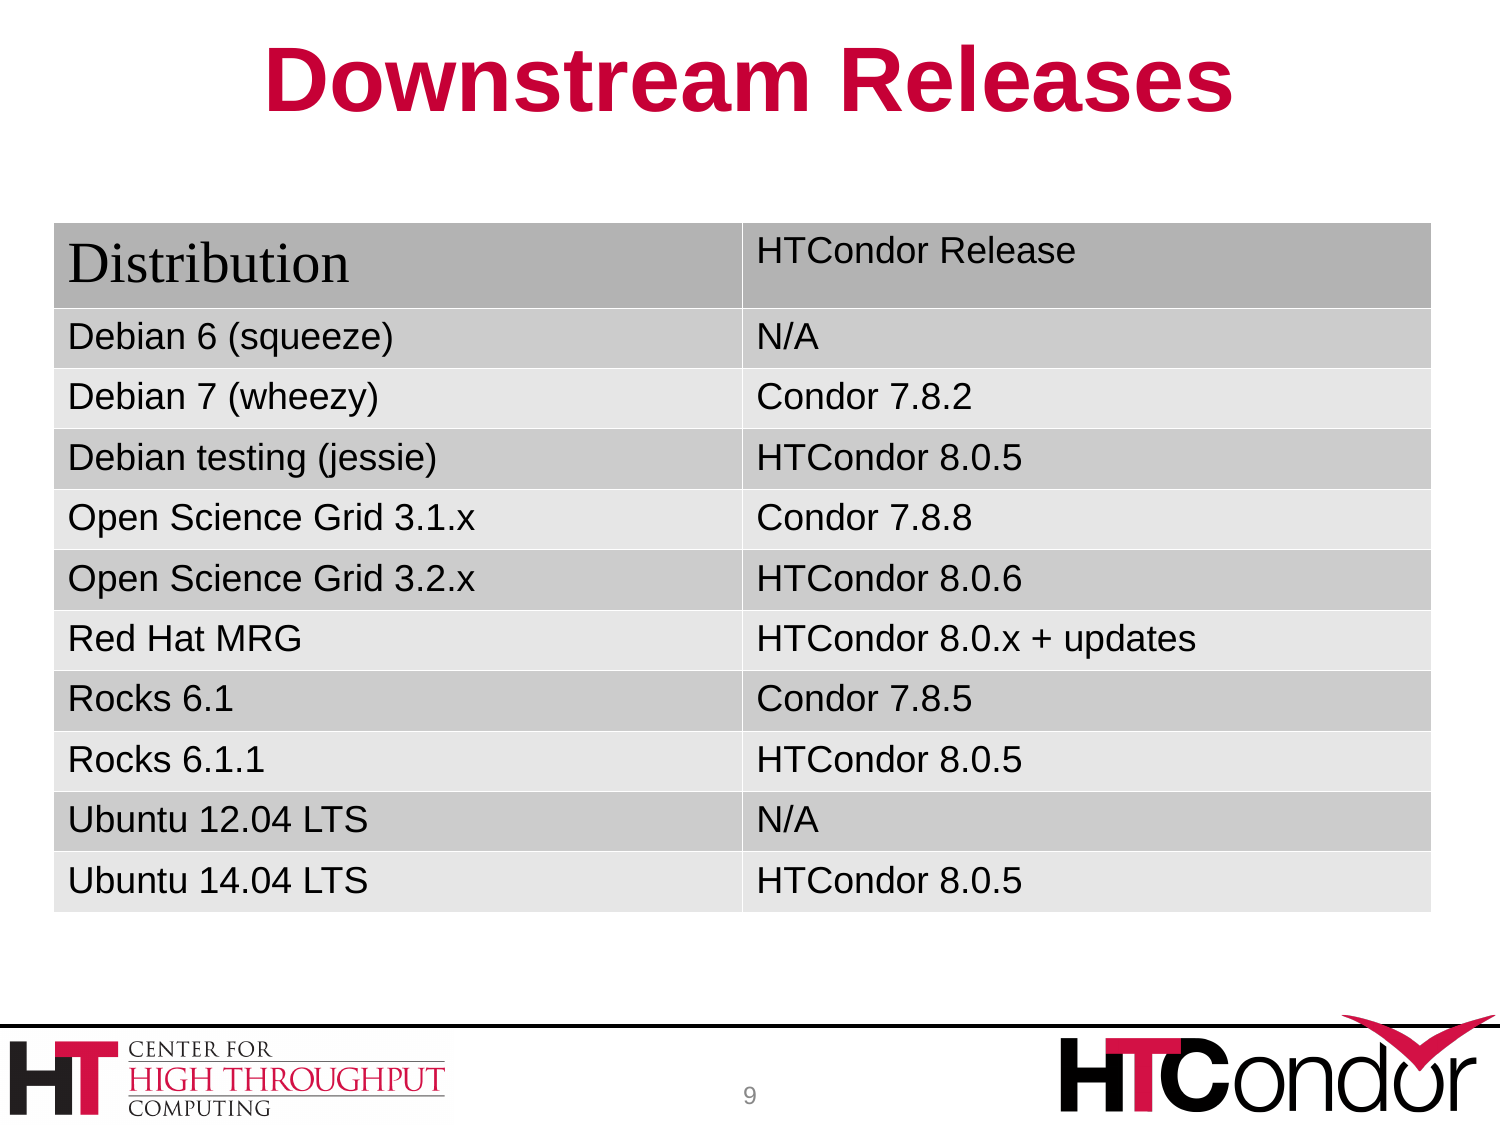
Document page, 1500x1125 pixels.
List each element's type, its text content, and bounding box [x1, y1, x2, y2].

table_cell Debian testing (jessie) [54, 429, 742, 489]
picture [1055, 1014, 1500, 1119]
table_cell Condor 7.8.8 [743, 490, 1431, 549]
table_cell N/A [743, 792, 1431, 851]
picture [0, 1029, 454, 1125]
table_cell HTCondor 8.0.5 [743, 429, 1431, 489]
title Downstream Releases [0, 0, 1500, 150]
table_cell Condor 7.8.2 [743, 369, 1431, 428]
table_cell N/A [743, 309, 1431, 368]
table_cell HTCondor 8.0.5 [743, 852, 1431, 912]
table_cell Red Hat MRG [54, 611, 742, 670]
table_cell Debian 7 (wheezy) [54, 369, 742, 428]
table_cell Open Science Grid 3.2.x [54, 550, 742, 610]
table_cell Open Science Grid 3.1.x [54, 490, 742, 549]
table_cell HTCondor 8.0.x + updates [743, 611, 1431, 670]
table_cell Ubuntu 12.04 LTS [54, 792, 742, 851]
table_cell Condor 7.8.5 [743, 671, 1431, 731]
table_header HTCondor Release [743, 223, 1431, 308]
text_box <number> [575, 1065, 926, 1125]
table_cell Rocks 6.1.1 [54, 732, 742, 791]
table_cell HTCondor 8.0.6 [743, 550, 1431, 610]
table_cell Rocks 6.1 [54, 671, 742, 731]
table_cell Ubuntu 14.04 LTS [54, 852, 742, 912]
table_cell Debian 6 (squeeze) [54, 309, 742, 368]
table_header Distribution [54, 223, 742, 308]
table_cell HTCondor 8.0.5 [743, 732, 1431, 791]
